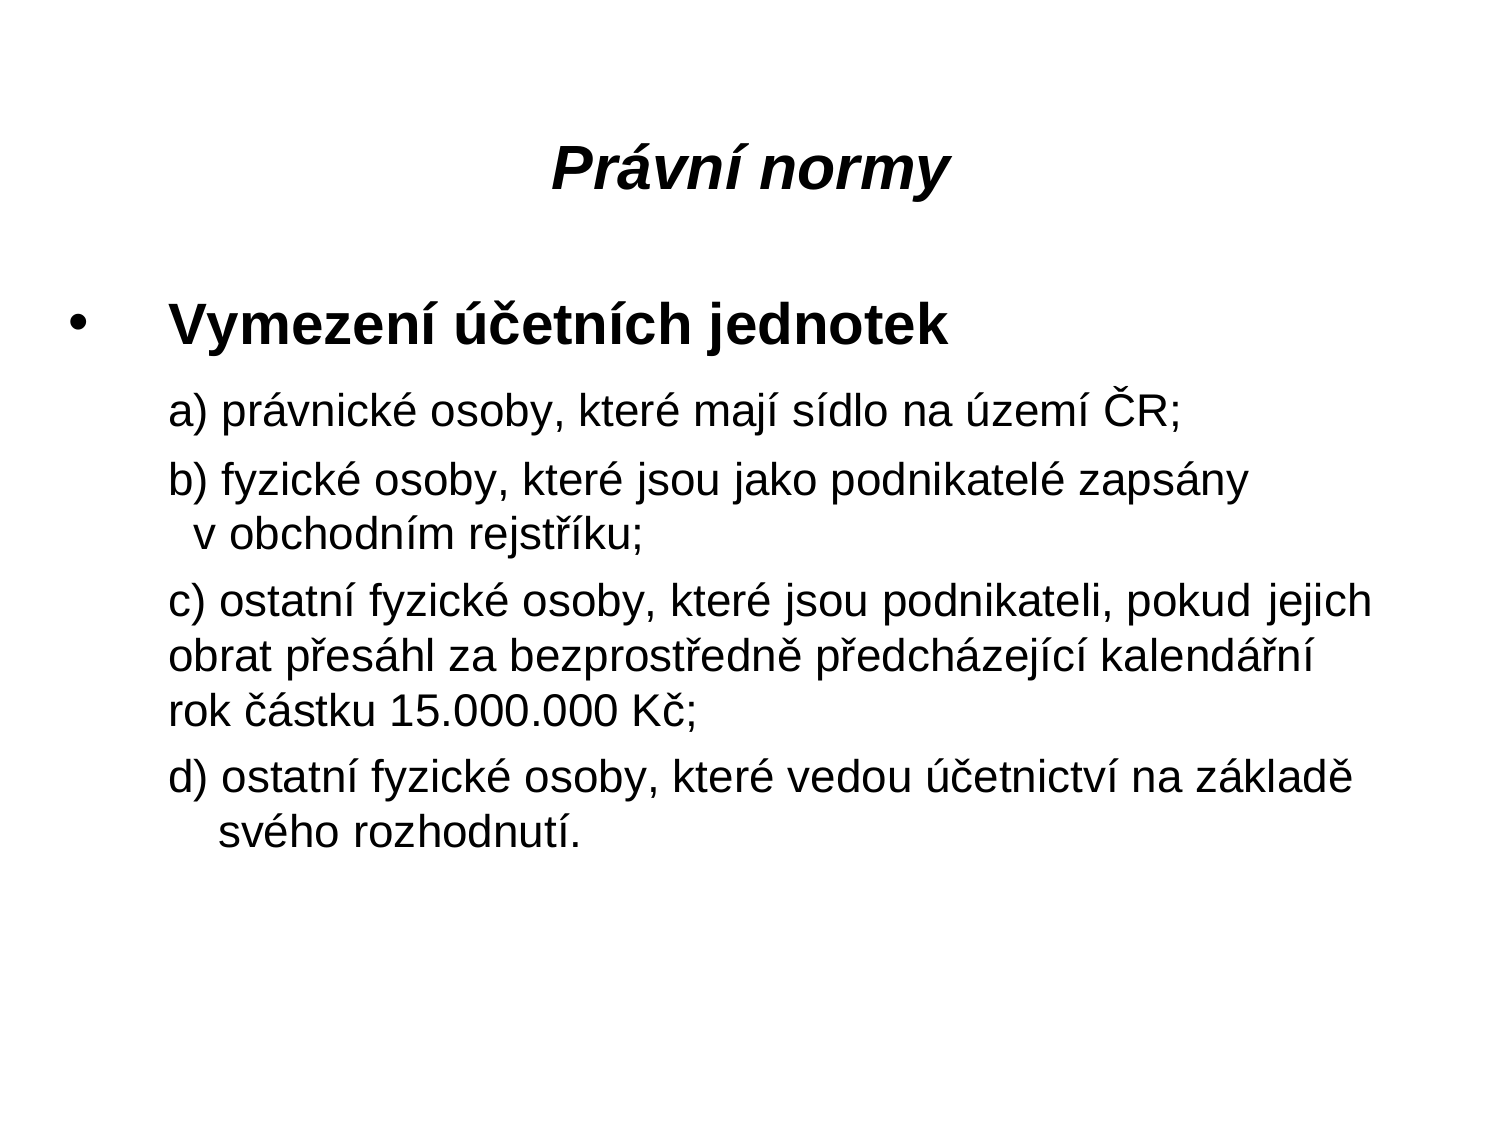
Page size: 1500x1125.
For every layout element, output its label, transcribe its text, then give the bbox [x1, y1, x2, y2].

title Právní normy [112, 42, 1391, 278]
list Vymezení účetních jednotek a) právnické osoby, které mají sídlo na území ČR; b) fyzické osoby, které jsou jako podnikatelé zapsány v obchodním rejstříku; c) ostatní fyzické osoby, které jsou podnikateli, pokud jejich obrat přesáhl za bezprostředně předcházející kalendářní rok částku 15.000.000 Kč; d) ostatní fyzické osoby, které vedou účetnictví na základě svého rozhodnutí. [53, 278, 1404, 998]
